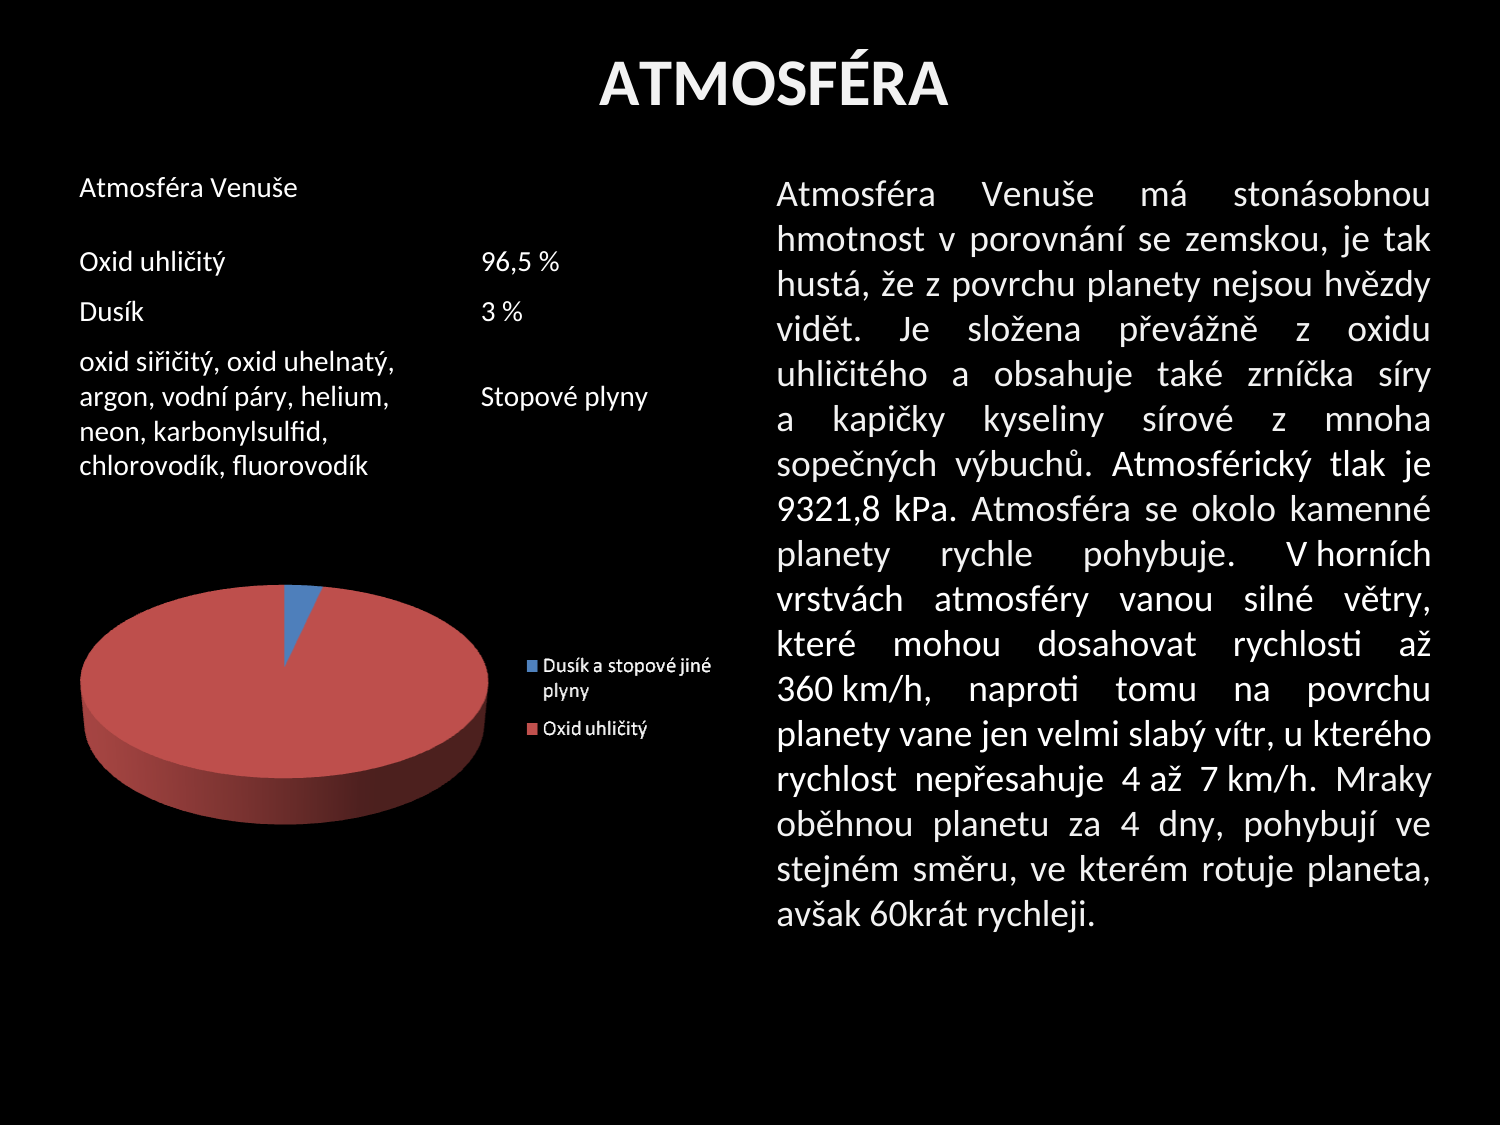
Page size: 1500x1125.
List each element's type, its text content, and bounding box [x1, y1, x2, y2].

text_box ATMOSFÉRA [584, 30, 965, 127]
table_cell oxid siřičitý, oxid uhelnatý, argon, vodní páry, helium, neon, karbonylsulfid, chlorovodík, fluorovodík [65, 335, 466, 489]
text_box Atmosféra Venuše má stonásobnou hmotnost v porovnání se zemskou, je tak hustá, že z povrchu planety nejsou hvězdy vidět. Je složena převážně z oxidu uhličitého a obsahuje také zrníčka síry a kapičky kyseliny sírové z mnoha sopečných výbuchů. Atmosférický tlak je 9321,8 kPa. Atmosféra se okolo kamenné planety rychle pohybuje. V horních vrstvách atmosféry vanou silné větry, které mohou dosahovat rychlosti až 360 km/h, naproti tomu na povrchu planety vane jen velmi slabý vítr, u kterého rychlost nepřesahuje 4 až 7 km/h. Mraky oběhnou planetu za 4 dny, pohybují ve stejném směru, ve kterém rotuje planeta, avšak 60krát rychleji. [761, 160, 1447, 942]
table_cell Dusík [65, 285, 466, 335]
table_cell 3 % [466, 285, 868, 335]
table_cell 96,5 % [466, 236, 868, 285]
picture [46, 526, 734, 895]
table_header Atmosféra Venuše [65, 161, 466, 236]
table_header [466, 161, 868, 236]
table_cell Stopové plyny [466, 335, 868, 489]
table_cell Oxid uhličitý [65, 236, 466, 285]
